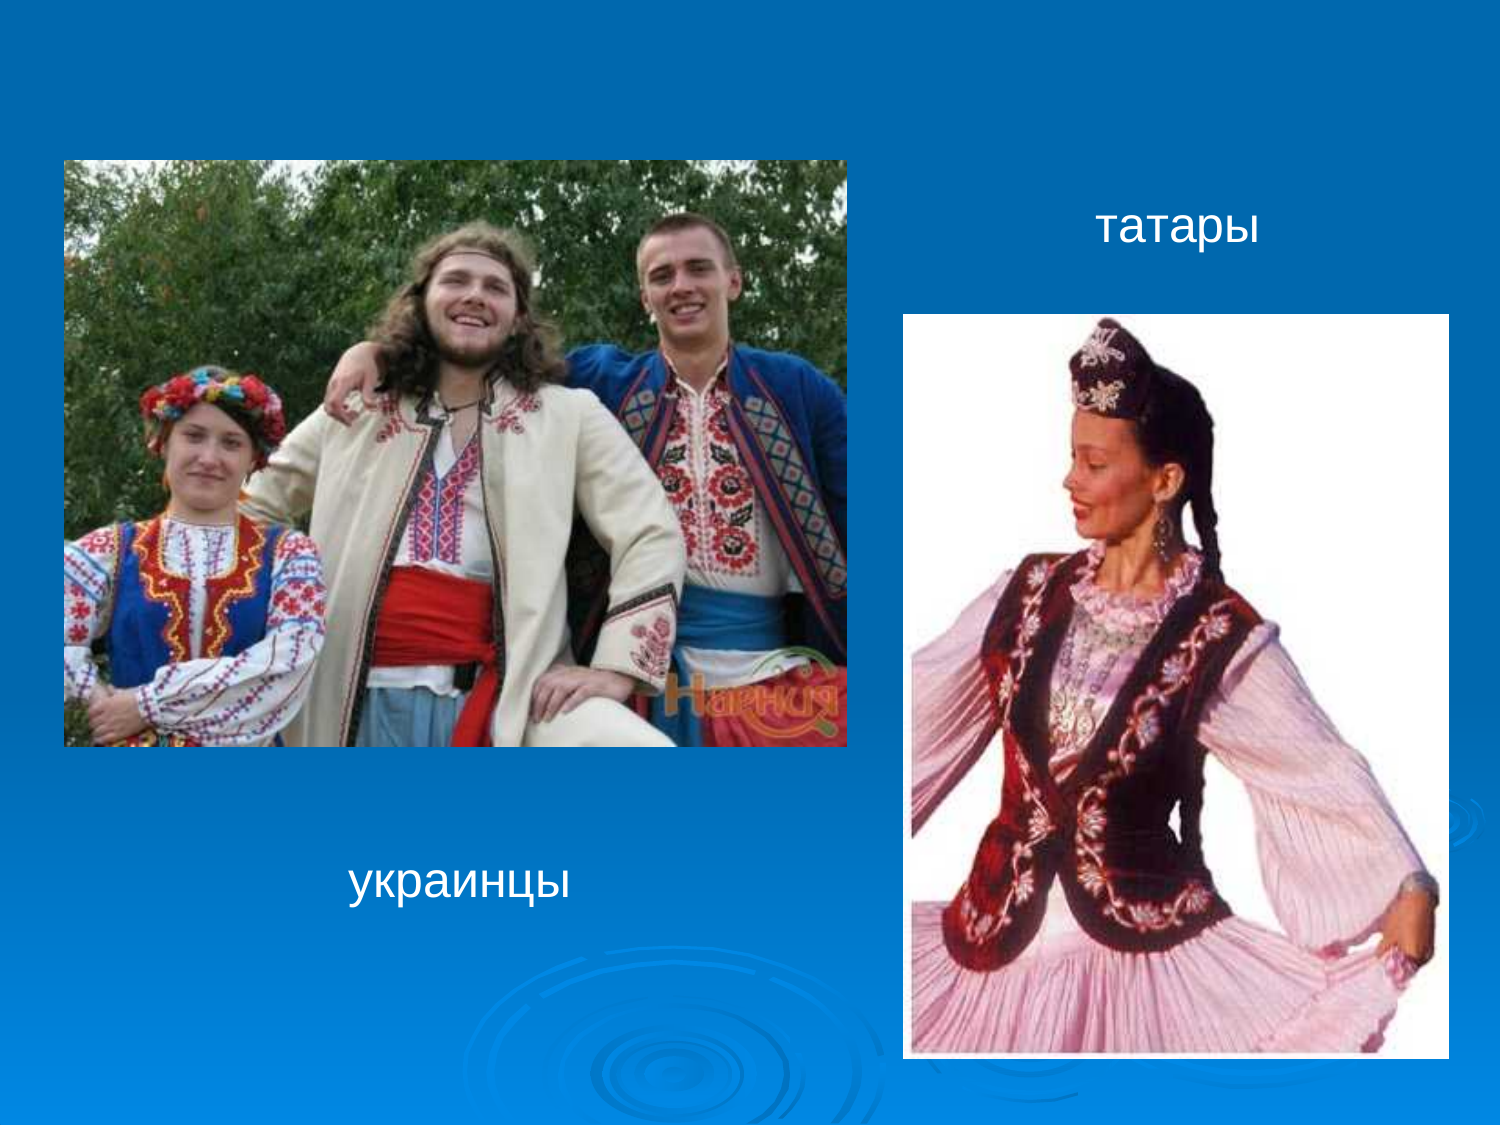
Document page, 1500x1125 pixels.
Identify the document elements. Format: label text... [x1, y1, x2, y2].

text_box украинцы [218, 763, 668, 916]
text_box татары [1080, 184, 1459, 261]
picture [903, 314, 1449, 1059]
picture [64, 160, 847, 747]
